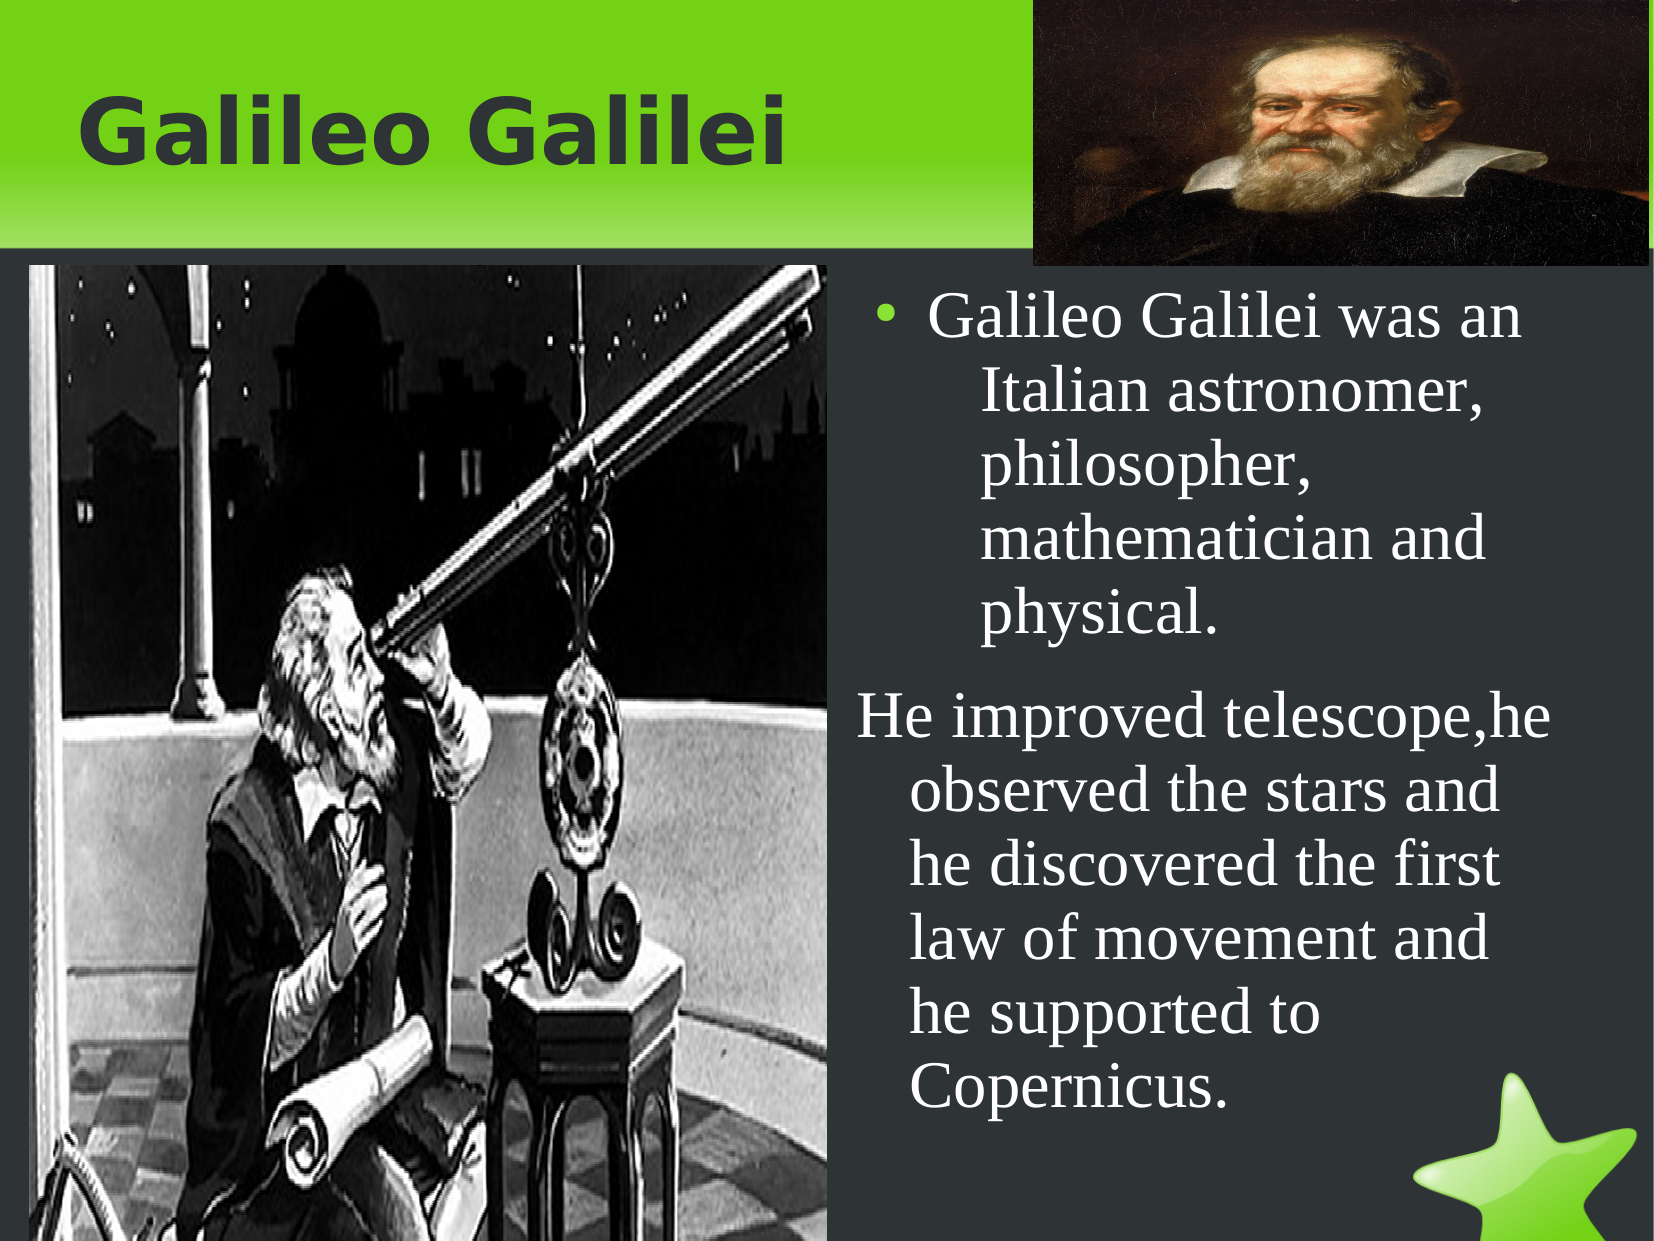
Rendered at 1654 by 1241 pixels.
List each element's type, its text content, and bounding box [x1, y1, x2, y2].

title Galileo Galilei [76, 29, 1033, 237]
list Galileo Galilei was an Italian astronomer, philosopher, mathematician and physical. He improved telescope,he observed the stars and he discovered the first law of movement and he supported to Copernicus. [838, 174, 1565, 1123]
picture [0, 0, 1654, 1241]
